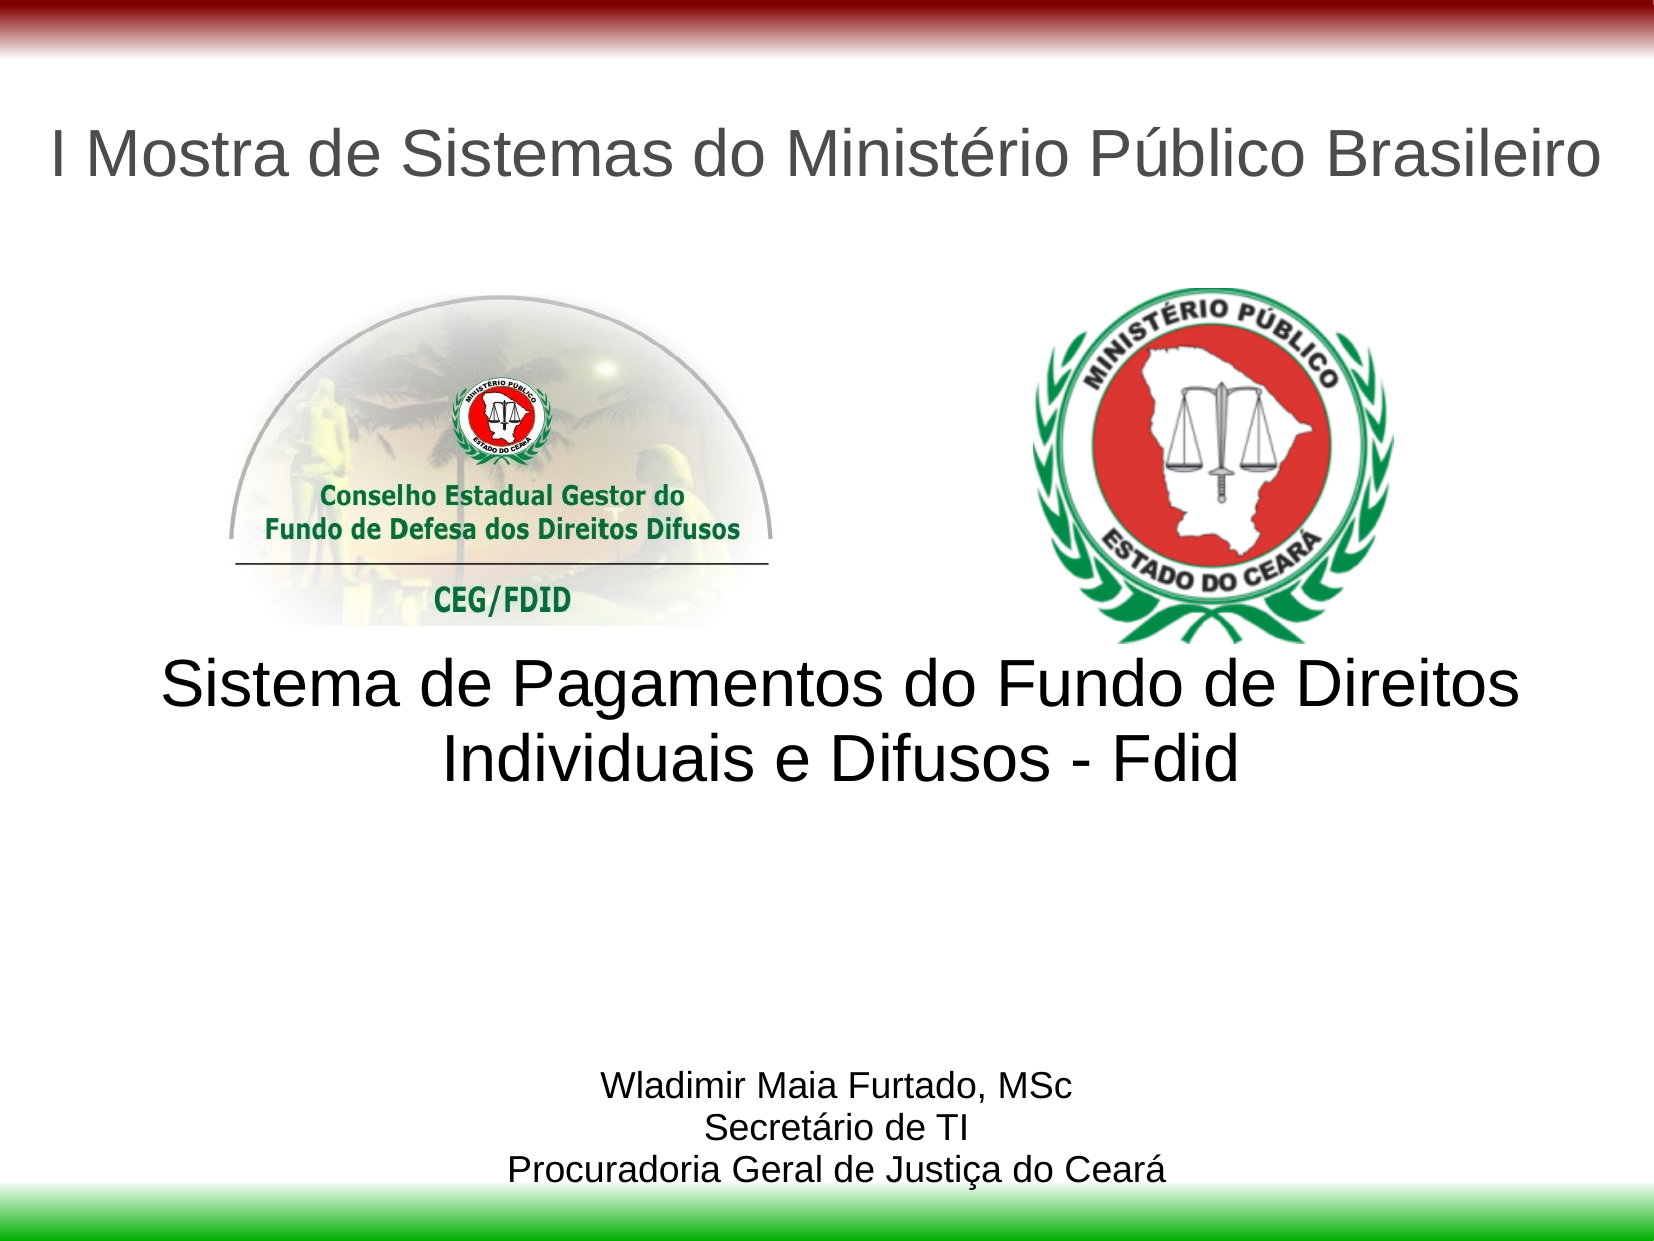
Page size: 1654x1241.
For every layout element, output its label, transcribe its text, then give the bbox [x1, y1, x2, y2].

subtitle Sistema de Pagamentos do Fundo de Direitos Individuais e Difusos - Fdid [29, 237, 1654, 1182]
picture [208, 295, 798, 626]
text_box Wladimir Maia Furtado, MSc Secretário de TI Procuradoria Geral de Justiça do Ceará [492, 1057, 1182, 1199]
title I Mostra de Sistemas do Ministério Público Brasileiro [0, 49, 1654, 257]
picture [1033, 288, 1394, 644]
